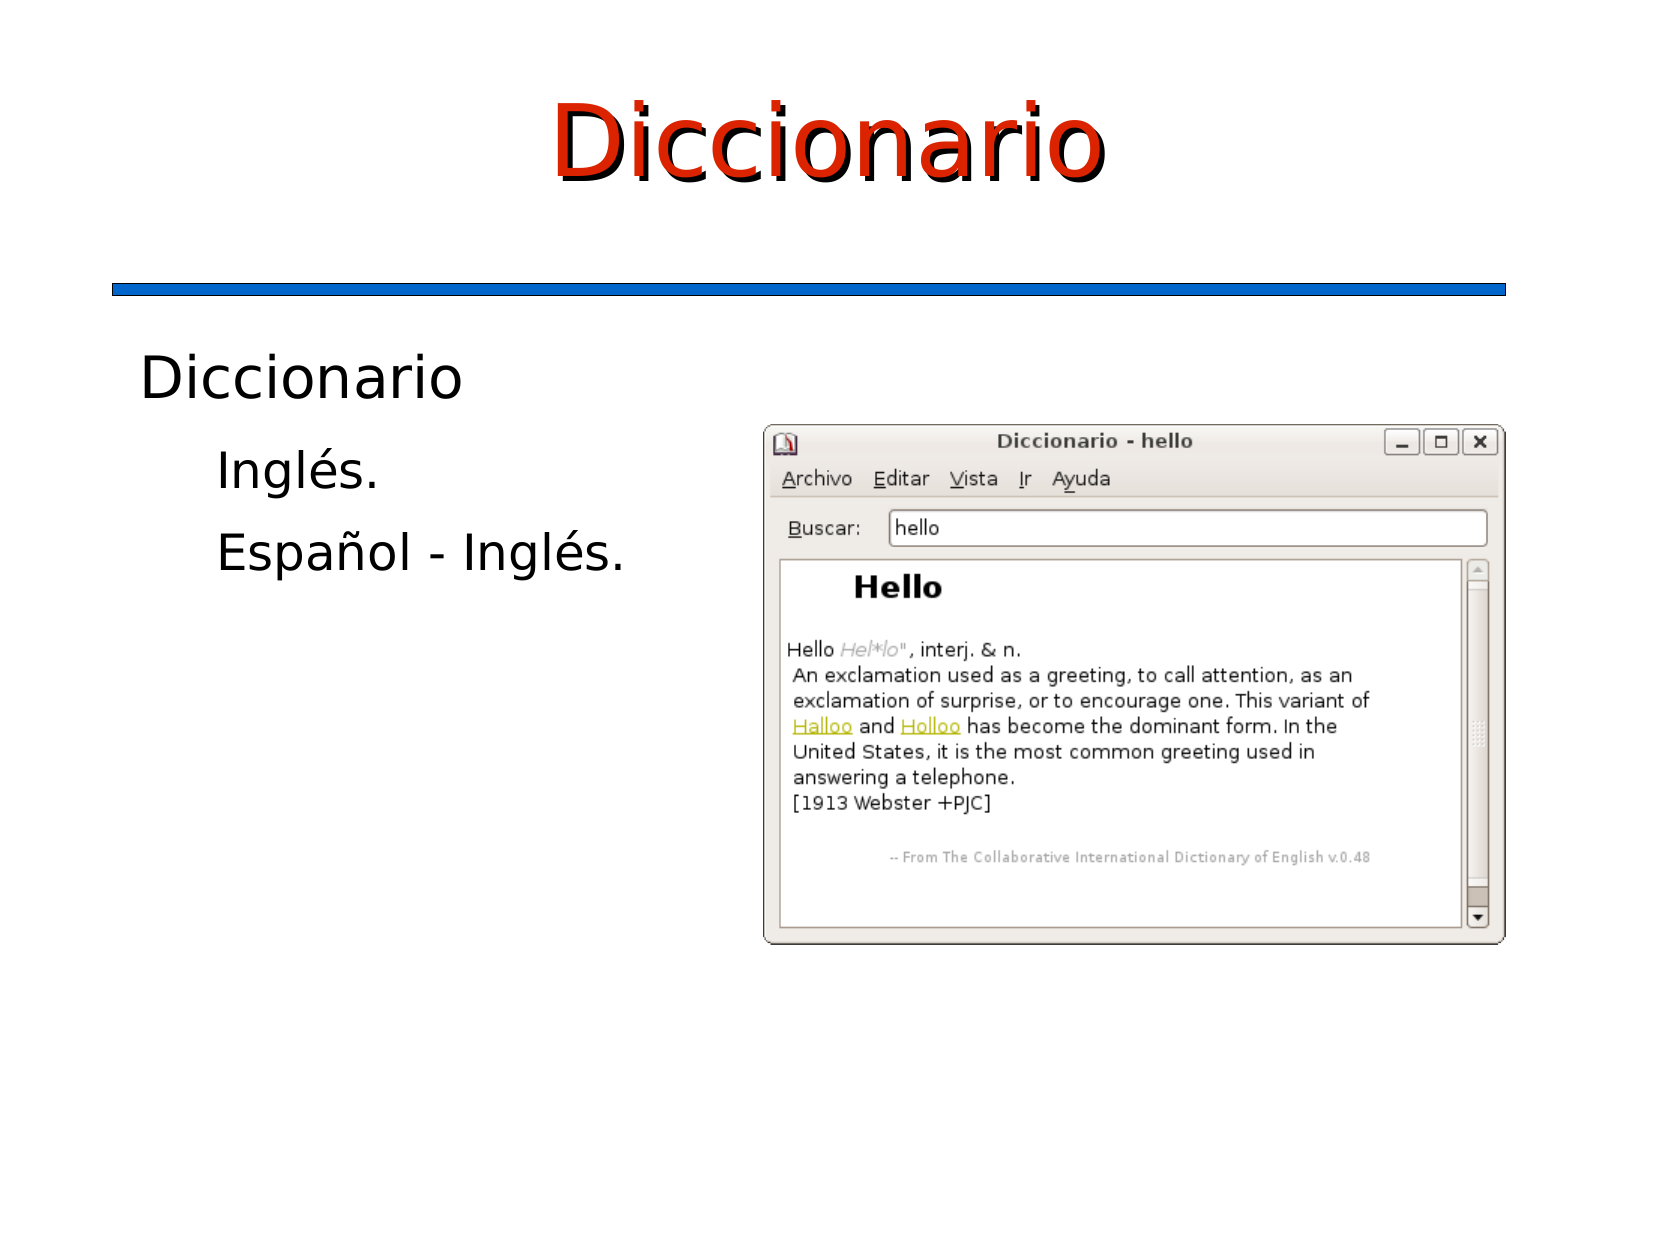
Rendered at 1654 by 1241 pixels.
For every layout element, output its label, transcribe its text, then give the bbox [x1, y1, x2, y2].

picture [763, 424, 1506, 945]
title Diccionario [121, 37, 1534, 246]
list Diccionario Inglés. Español - Inglés. [121, 344, 1534, 1127]
